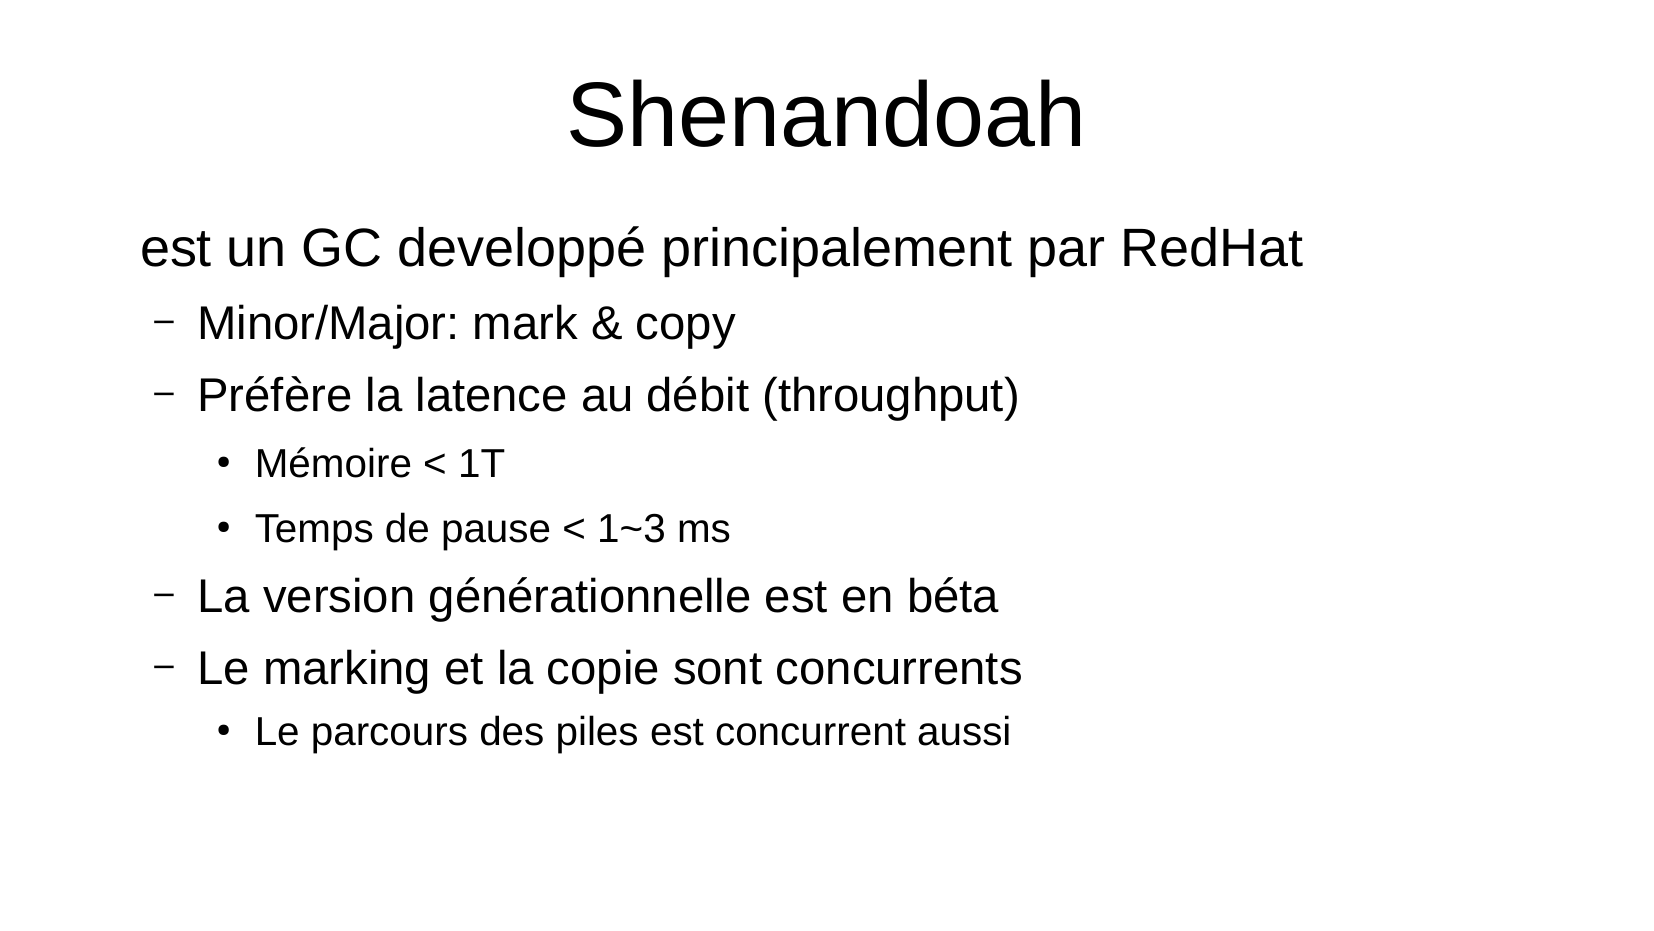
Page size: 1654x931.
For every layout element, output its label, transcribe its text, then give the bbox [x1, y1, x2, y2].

list est un GC developpé principalement par RedHat Minor/Major: mark & copy Préfère la latence au débit (throughput) Mémoire < 1T Temps de pause < 1~3 ms La version générationnelle est en béta Le marking et la copie sont concurrents Le parcours des piles est concurrent aussi [82, 217, 1571, 758]
title Shenandoah [82, 37, 1571, 193]
